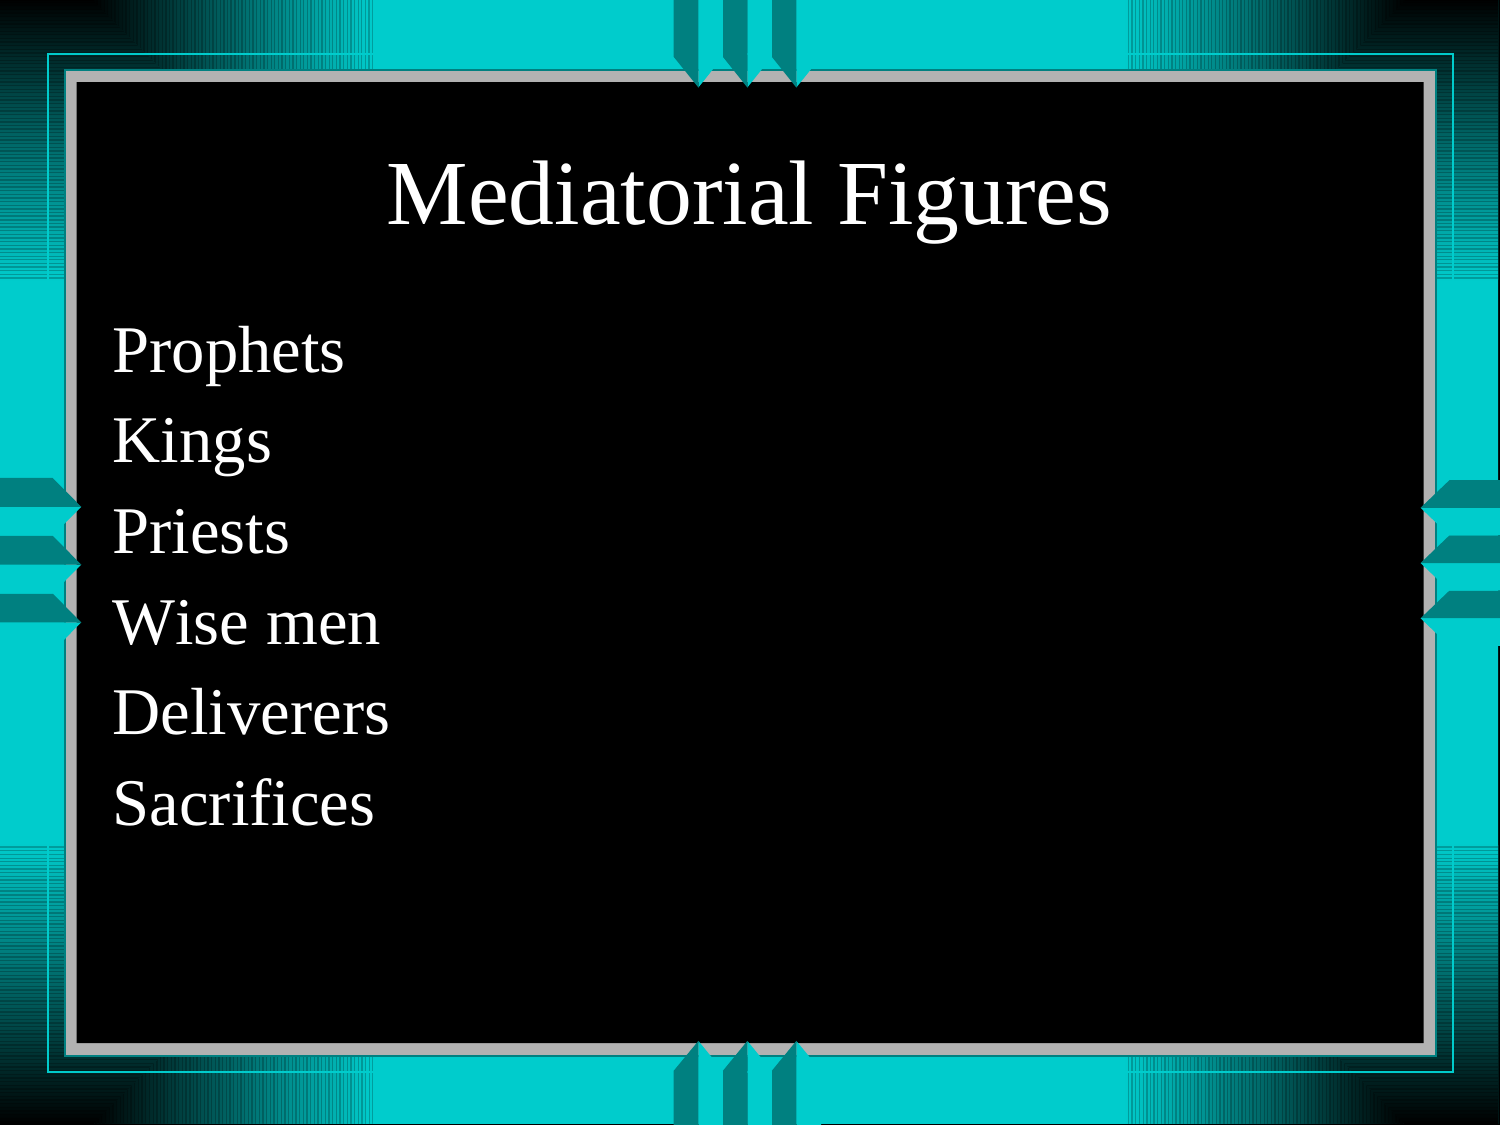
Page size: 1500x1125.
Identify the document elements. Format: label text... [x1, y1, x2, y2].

title Mediatorial Figures [112, 99, 1388, 288]
list Prophets Kings Priests Wise men Deliverers Sacrifices [112, 312, 1388, 973]
